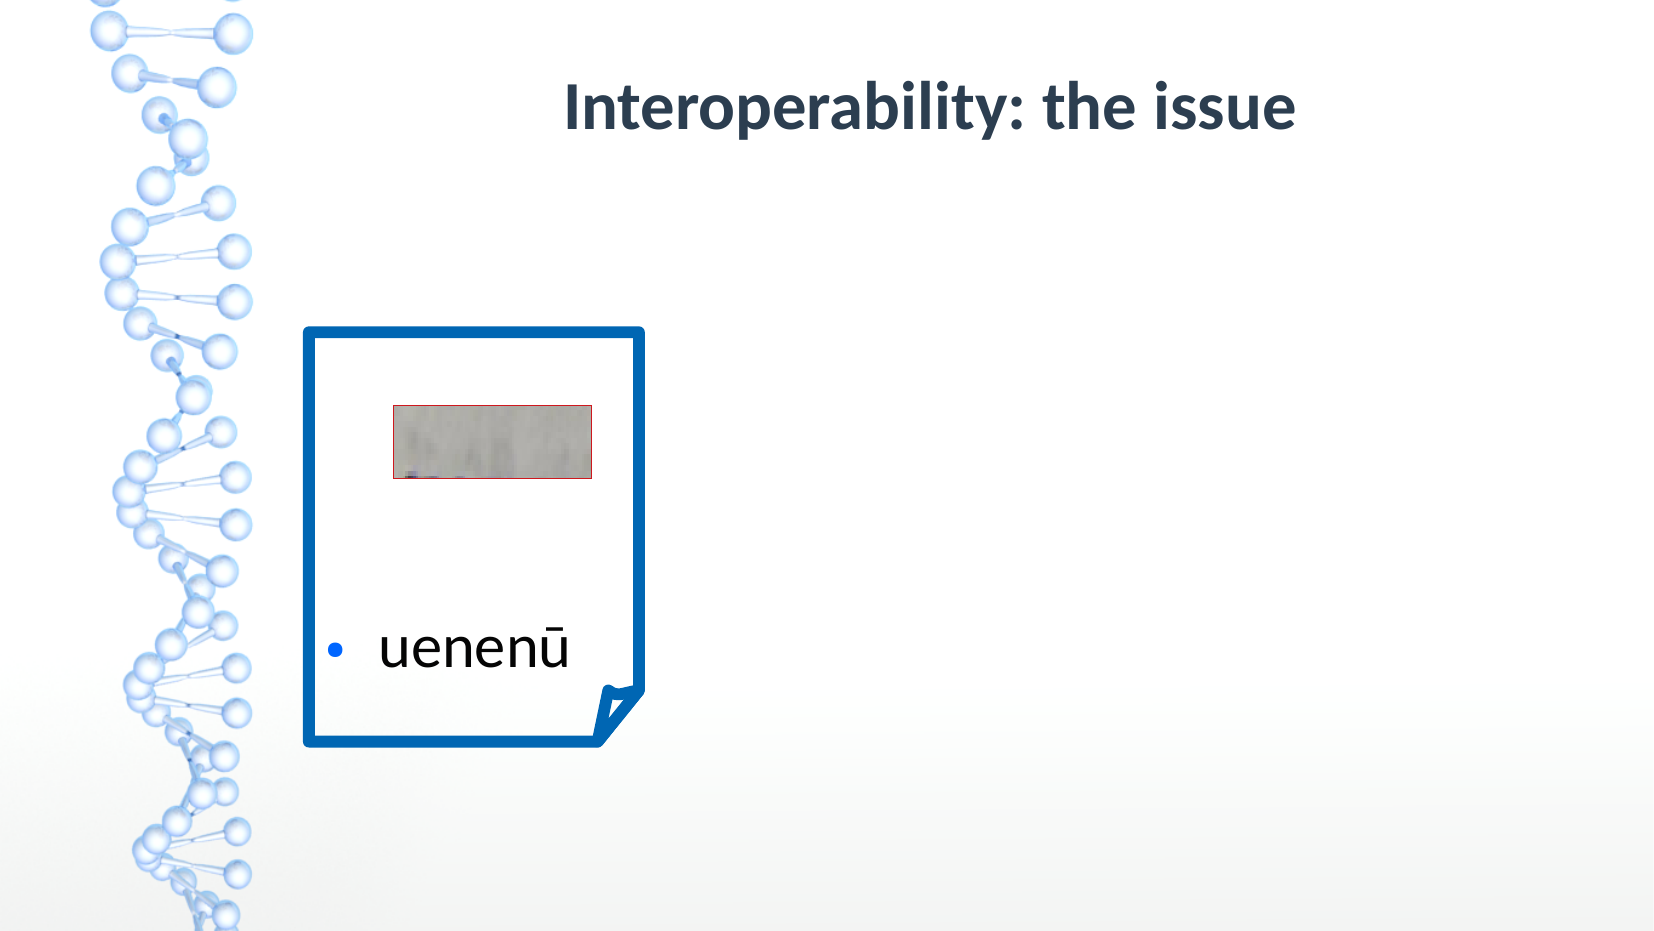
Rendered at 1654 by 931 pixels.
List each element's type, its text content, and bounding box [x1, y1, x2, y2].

list uenenū [315, 620, 627, 703]
picture [0, 0, 1654, 931]
title Interoperability: the issue [265, 35, 1595, 189]
